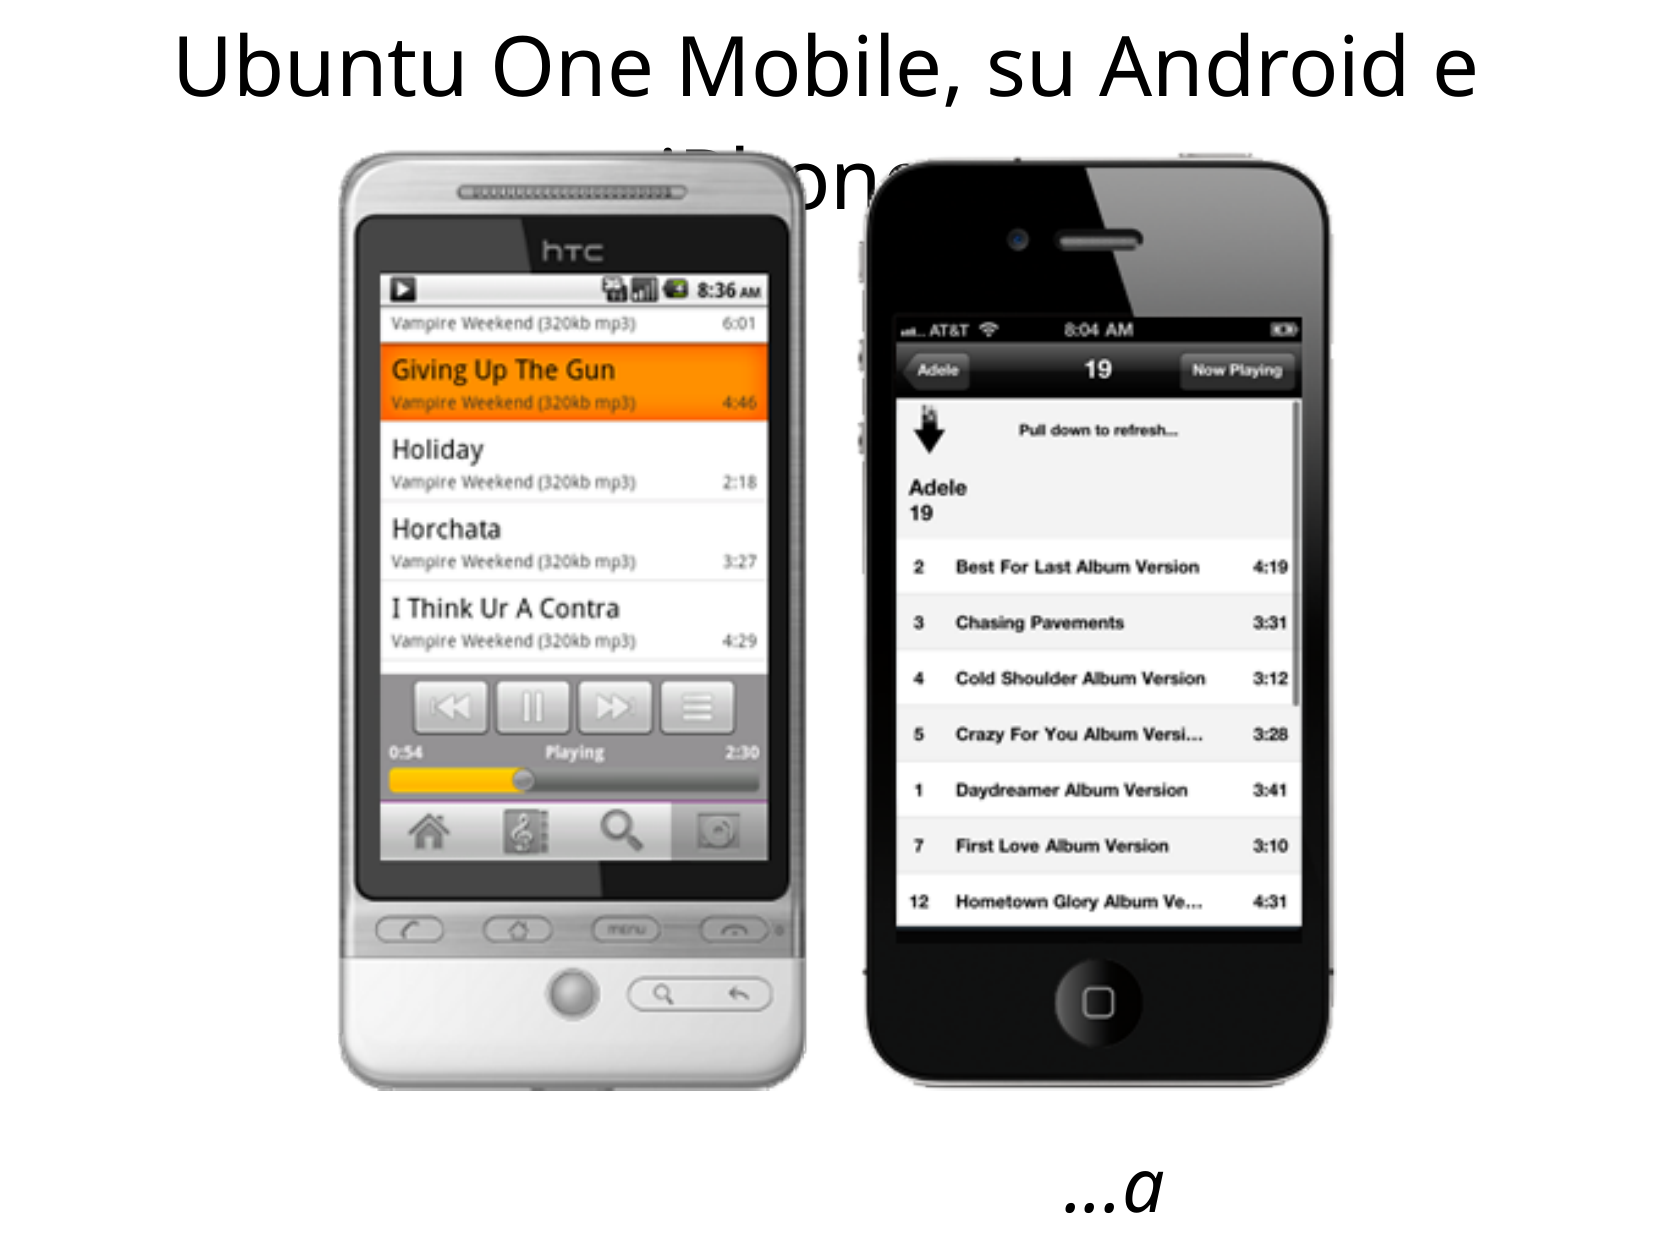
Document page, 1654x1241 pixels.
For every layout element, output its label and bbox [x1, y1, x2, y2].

picture [337, 149, 1337, 1091]
